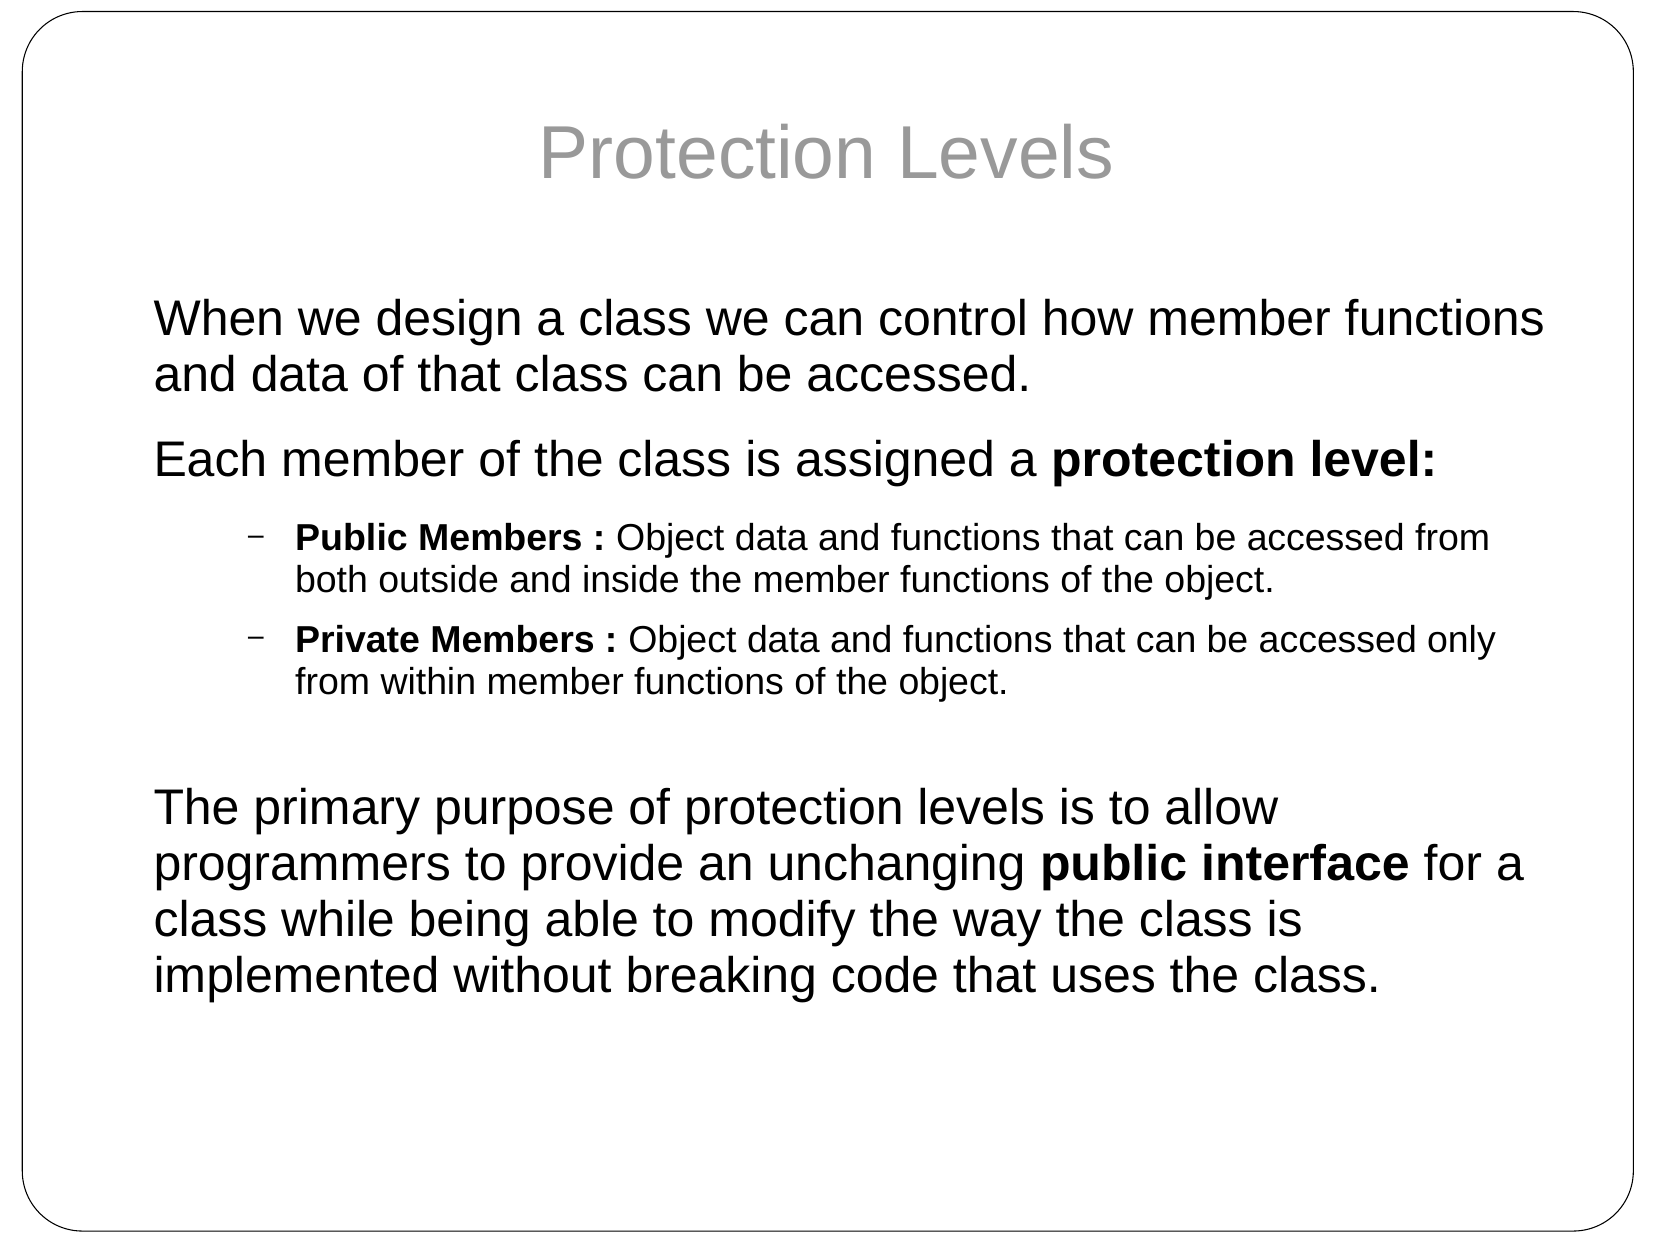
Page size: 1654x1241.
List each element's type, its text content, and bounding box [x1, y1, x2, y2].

title Protection Levels [82, 56, 1571, 250]
list When we design a class we can control how member functions and data of that class can be accessed. Each member of the class is assigned a protection level: Public Members : Object data and functions that can be accessed from both outside and inside the member functions of the object. Private Members : Object data and functions that can be accessed only from within member functions of the object. The primary purpose of protection levels is to allow programmers to provide an unchanging public interface for a class while being able to modify the way the class is implemented without breaking code that uses the class. [82, 290, 1571, 1109]
